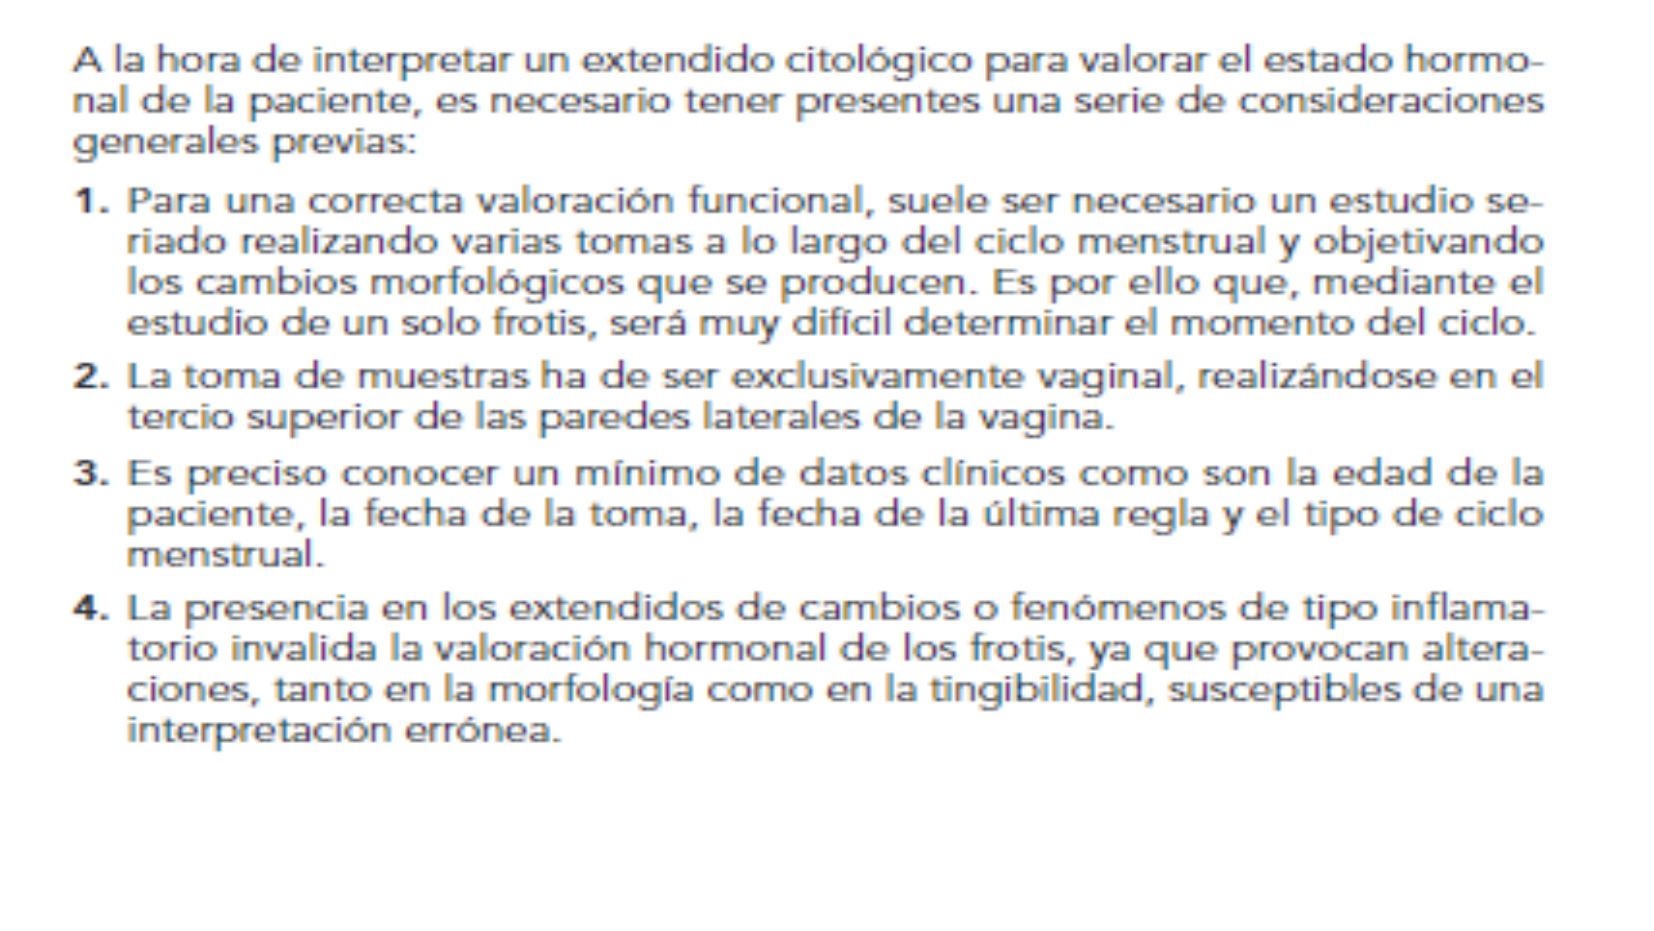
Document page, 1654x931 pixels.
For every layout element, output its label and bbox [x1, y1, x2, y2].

picture [29, 29, 1595, 768]
